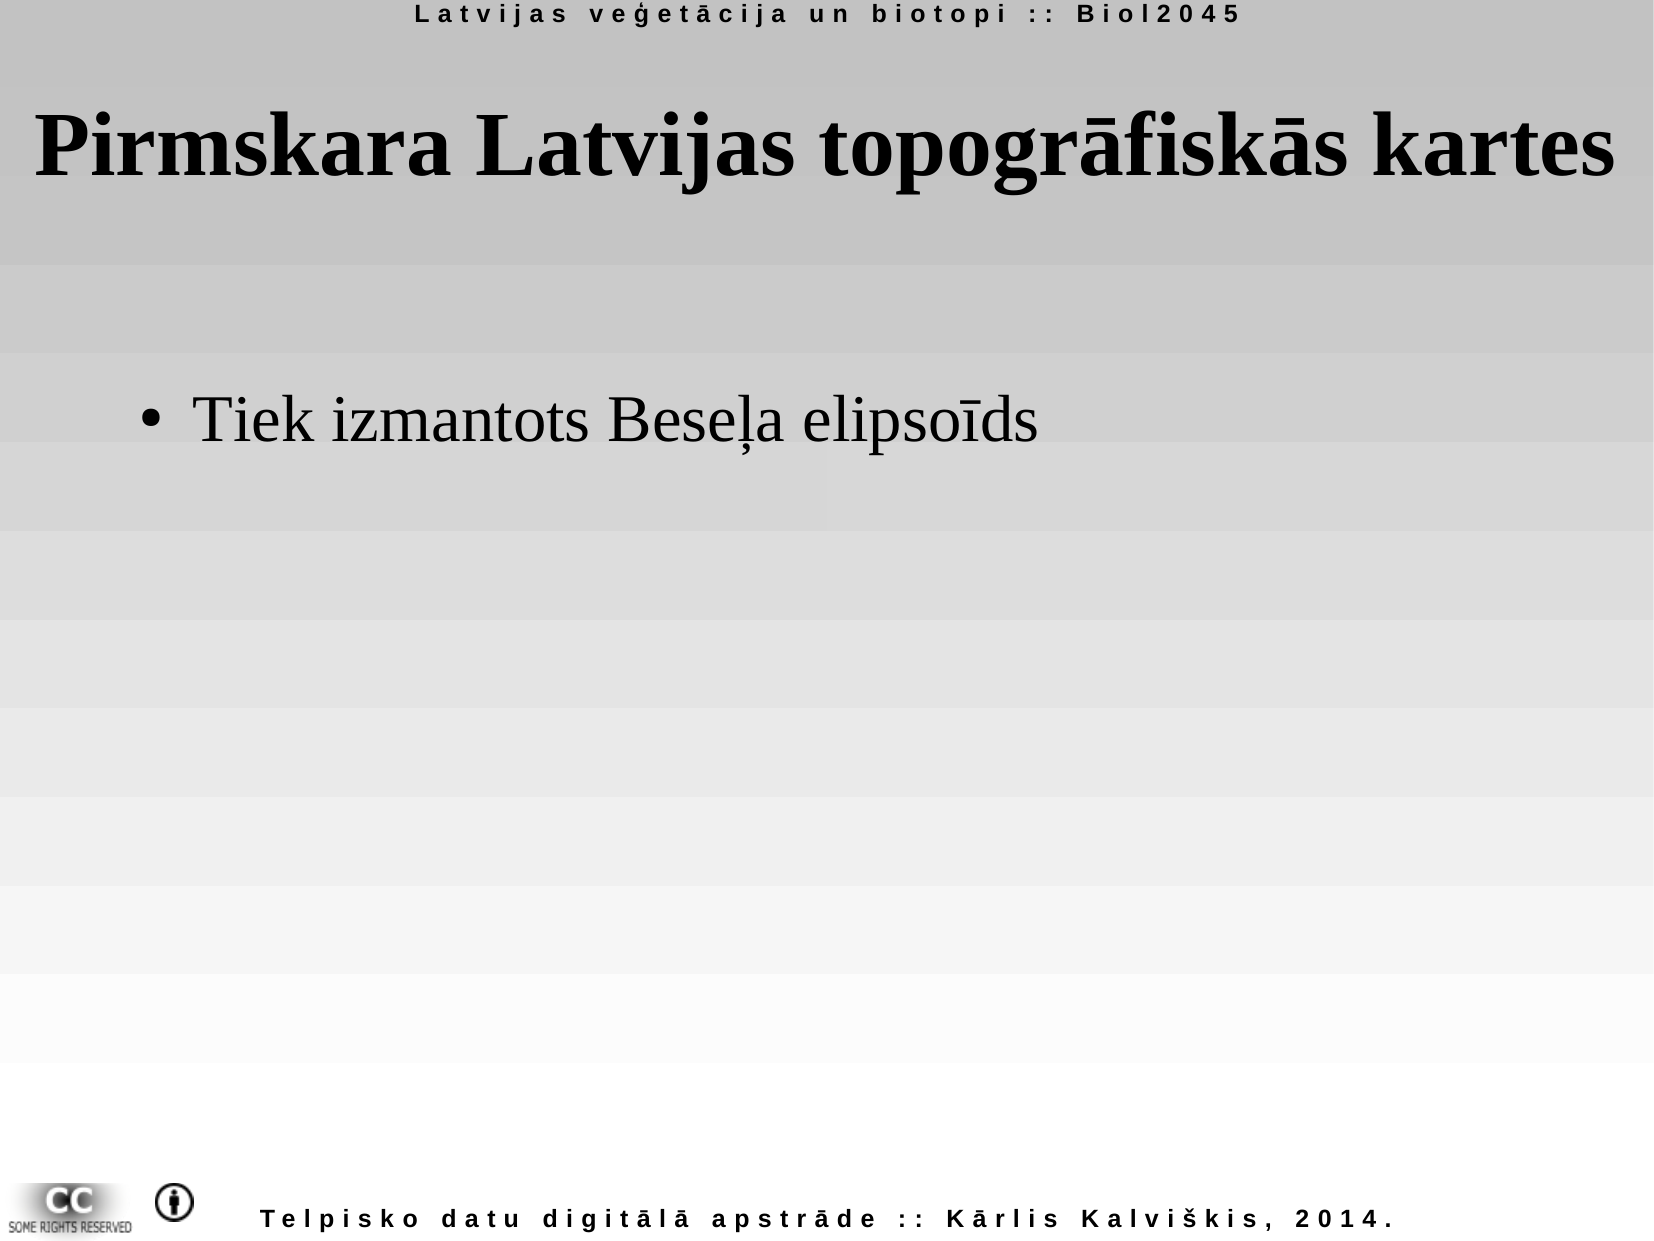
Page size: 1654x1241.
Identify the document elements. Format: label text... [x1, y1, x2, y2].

title Pirmskara Latvijas topogrāfiskās kartes [0, 1, 1654, 287]
list Tiek izmantots Beseļa elipsoīds [121, 381, 1534, 1194]
picture [0, 287, 1654, 1241]
